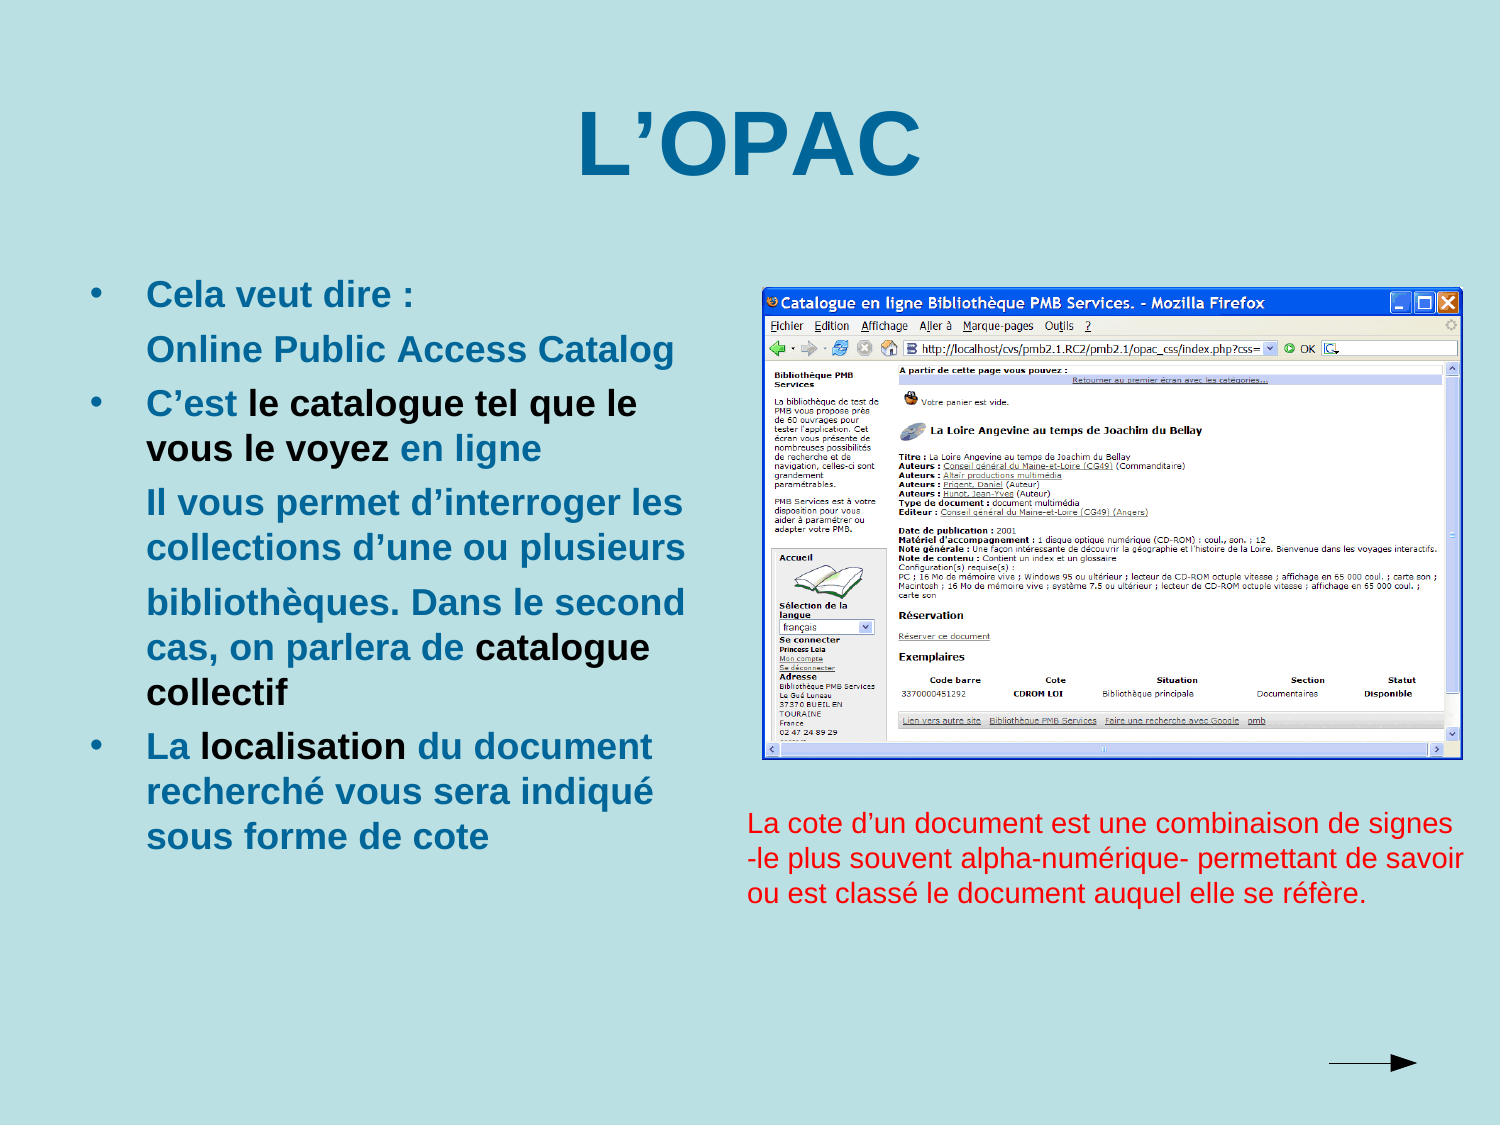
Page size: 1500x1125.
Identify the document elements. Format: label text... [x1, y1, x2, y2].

list Cela veut dire : Online Public Access Catalog C’est le catalogue tel que le vous le voyez en ligne Il vous permet d’interroger les collections d’une ou plusieurs bibliothèques. Dans le second cas, on parlera de catalogue collectif La localisation du document recherché vous sera indiqué sous forme de cote [75, 262, 738, 1006]
text_box La cote d’un document est une combinaison de signes -le plus souvent alpha-numérique- permettant de savoir ou est classé le document auquel elle se réfère. [732, 797, 1500, 918]
title L’OPAC [75, 45, 1426, 233]
picture [762, 287, 1463, 760]
